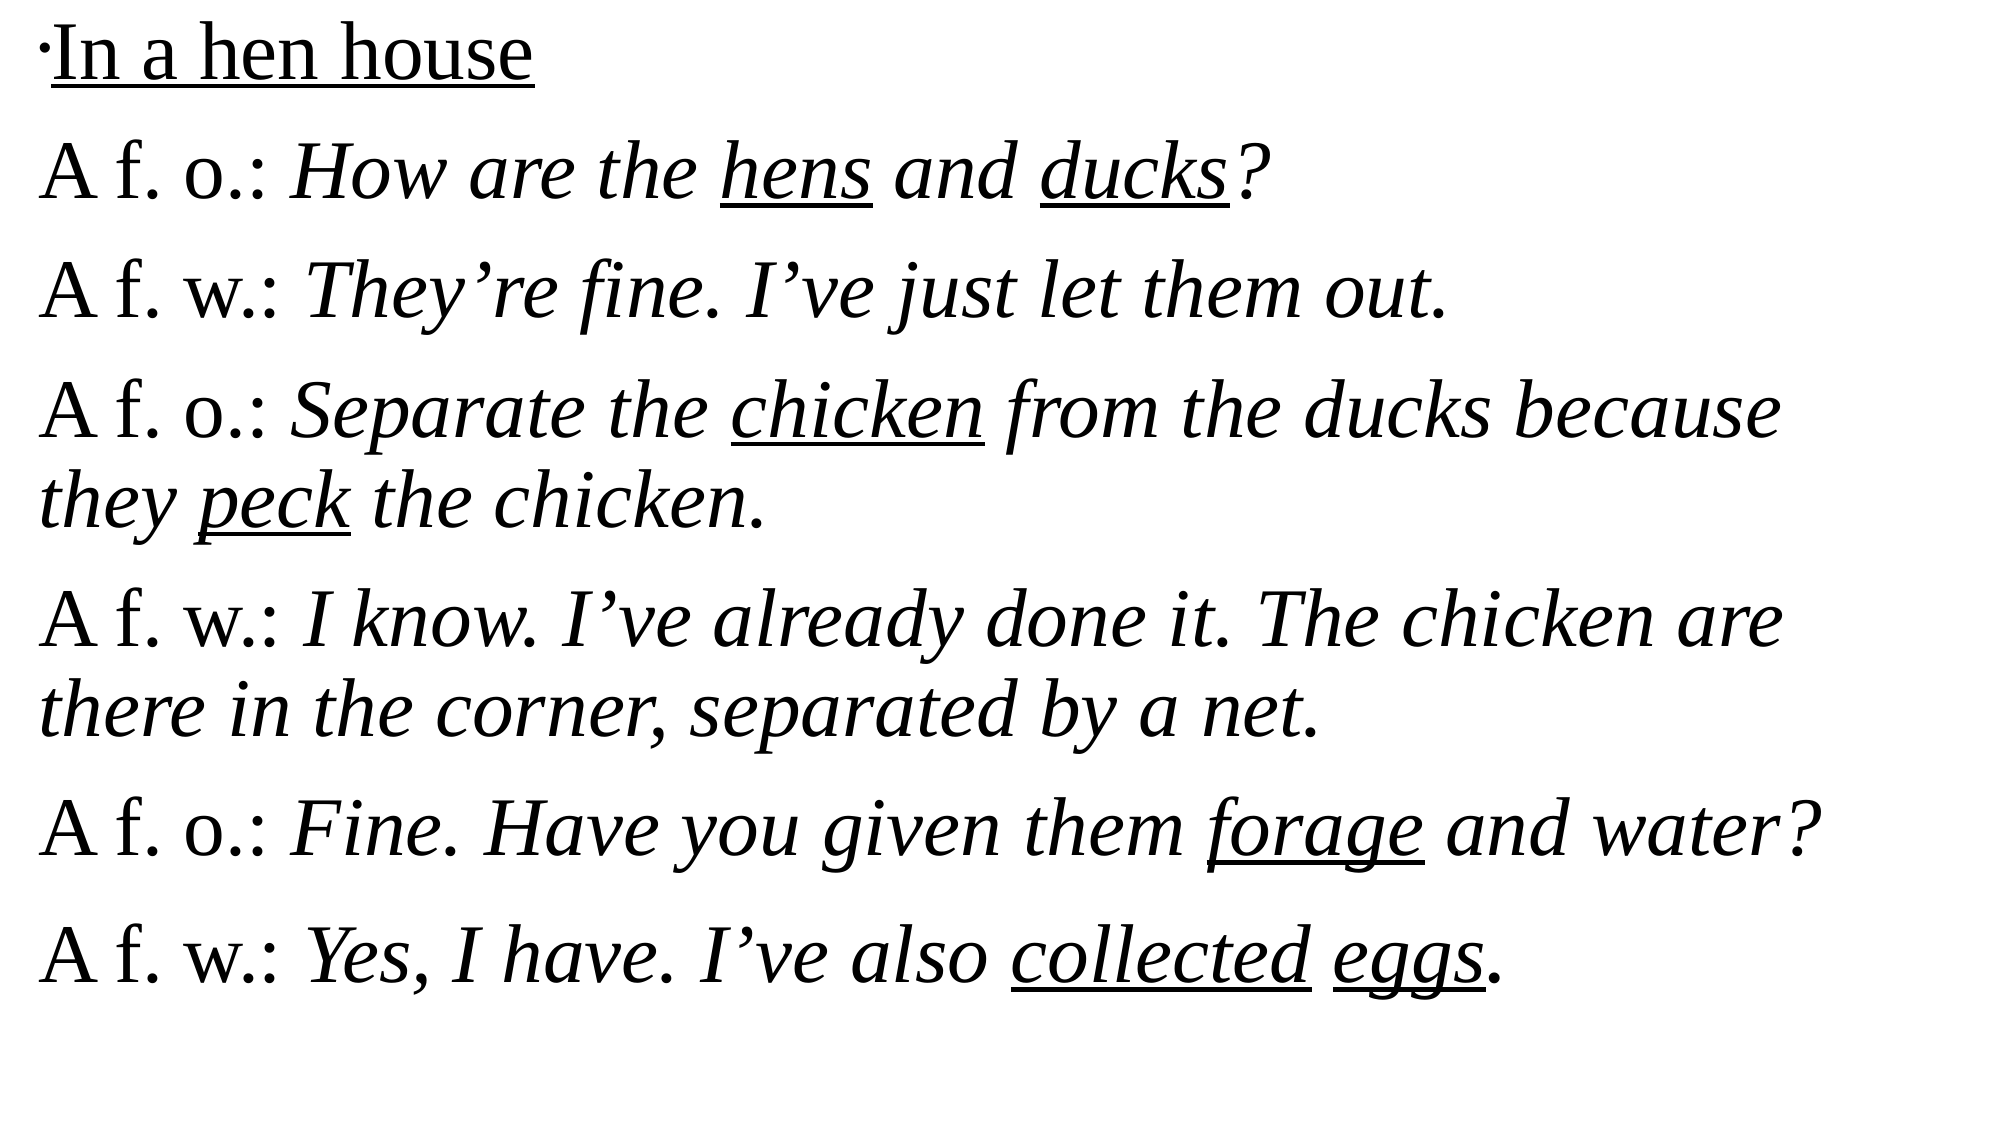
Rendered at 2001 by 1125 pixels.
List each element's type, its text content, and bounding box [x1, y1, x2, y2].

list In a hen house A f. o.: How are the hens and ducks? A f. w.: They’re fine. I’ve just let them out. A f. o.: Separate the chicken from the ducks because they peck the chicken. A f. w.: I know. I’ve already done it. The chicken are there in the corner, separated by a net. A f. o.: Fine. Have you given them forage and water? A f. w.: Yes, I have. I’ve also collected eggs. [23, 0, 1902, 1125]
